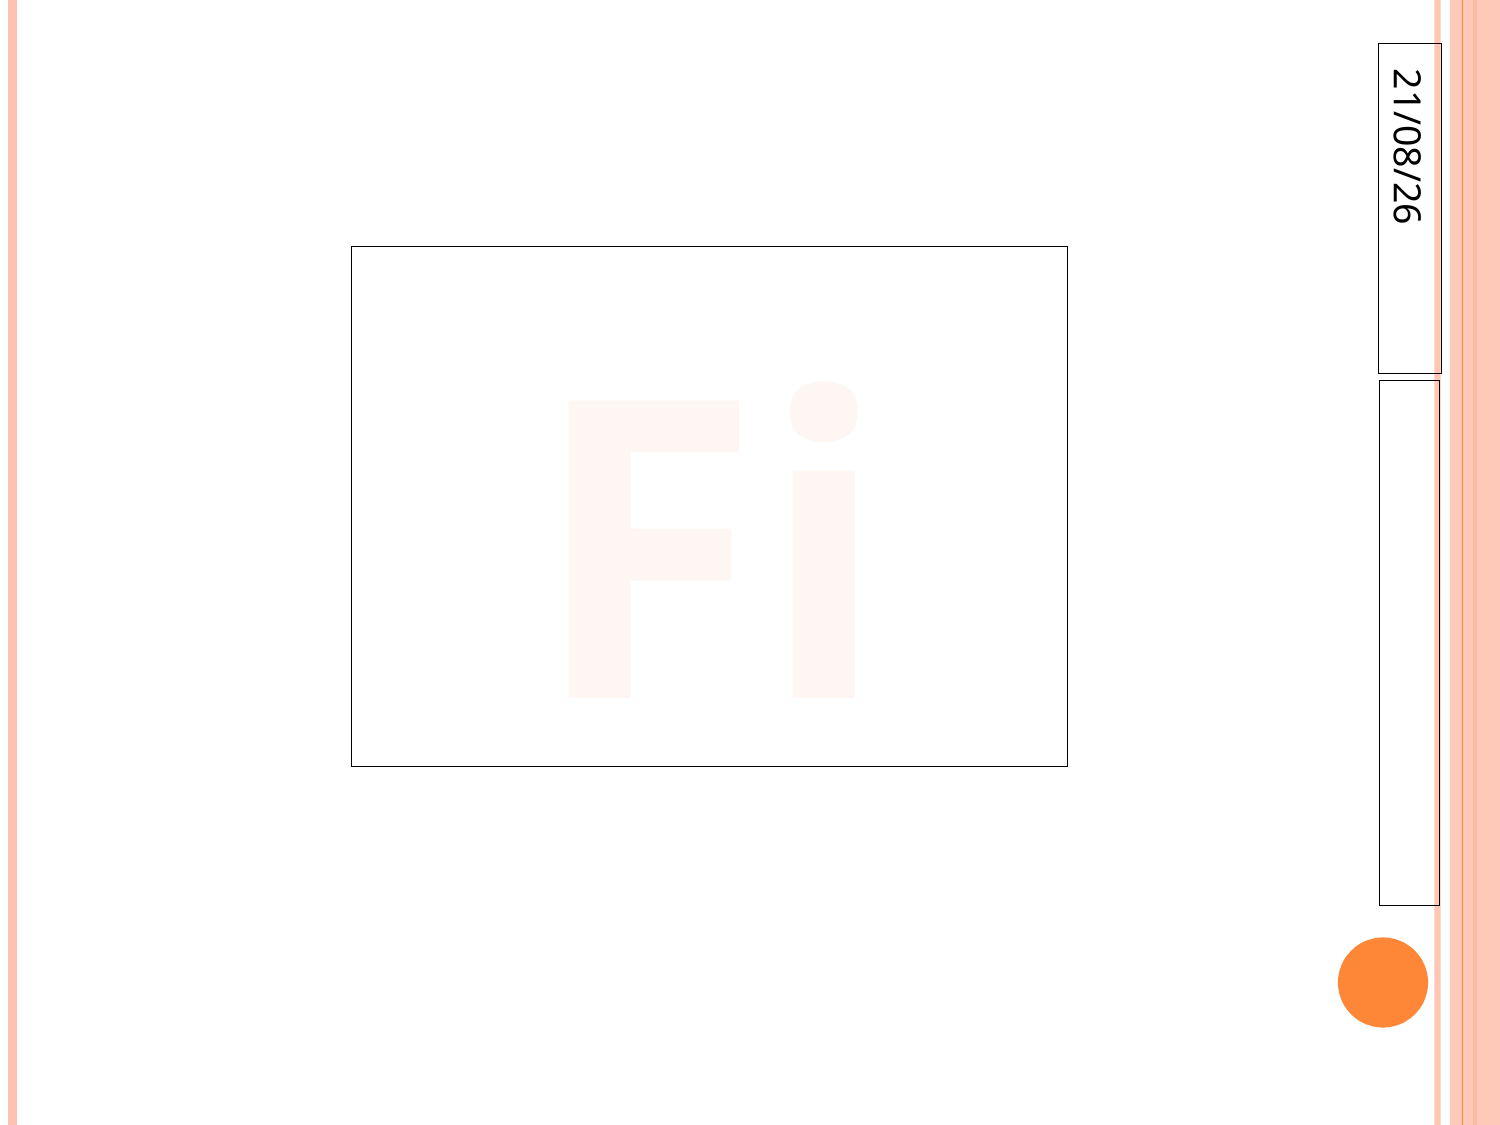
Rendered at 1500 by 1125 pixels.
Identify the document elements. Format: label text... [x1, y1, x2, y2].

text_box Fi [351, 246, 1068, 767]
